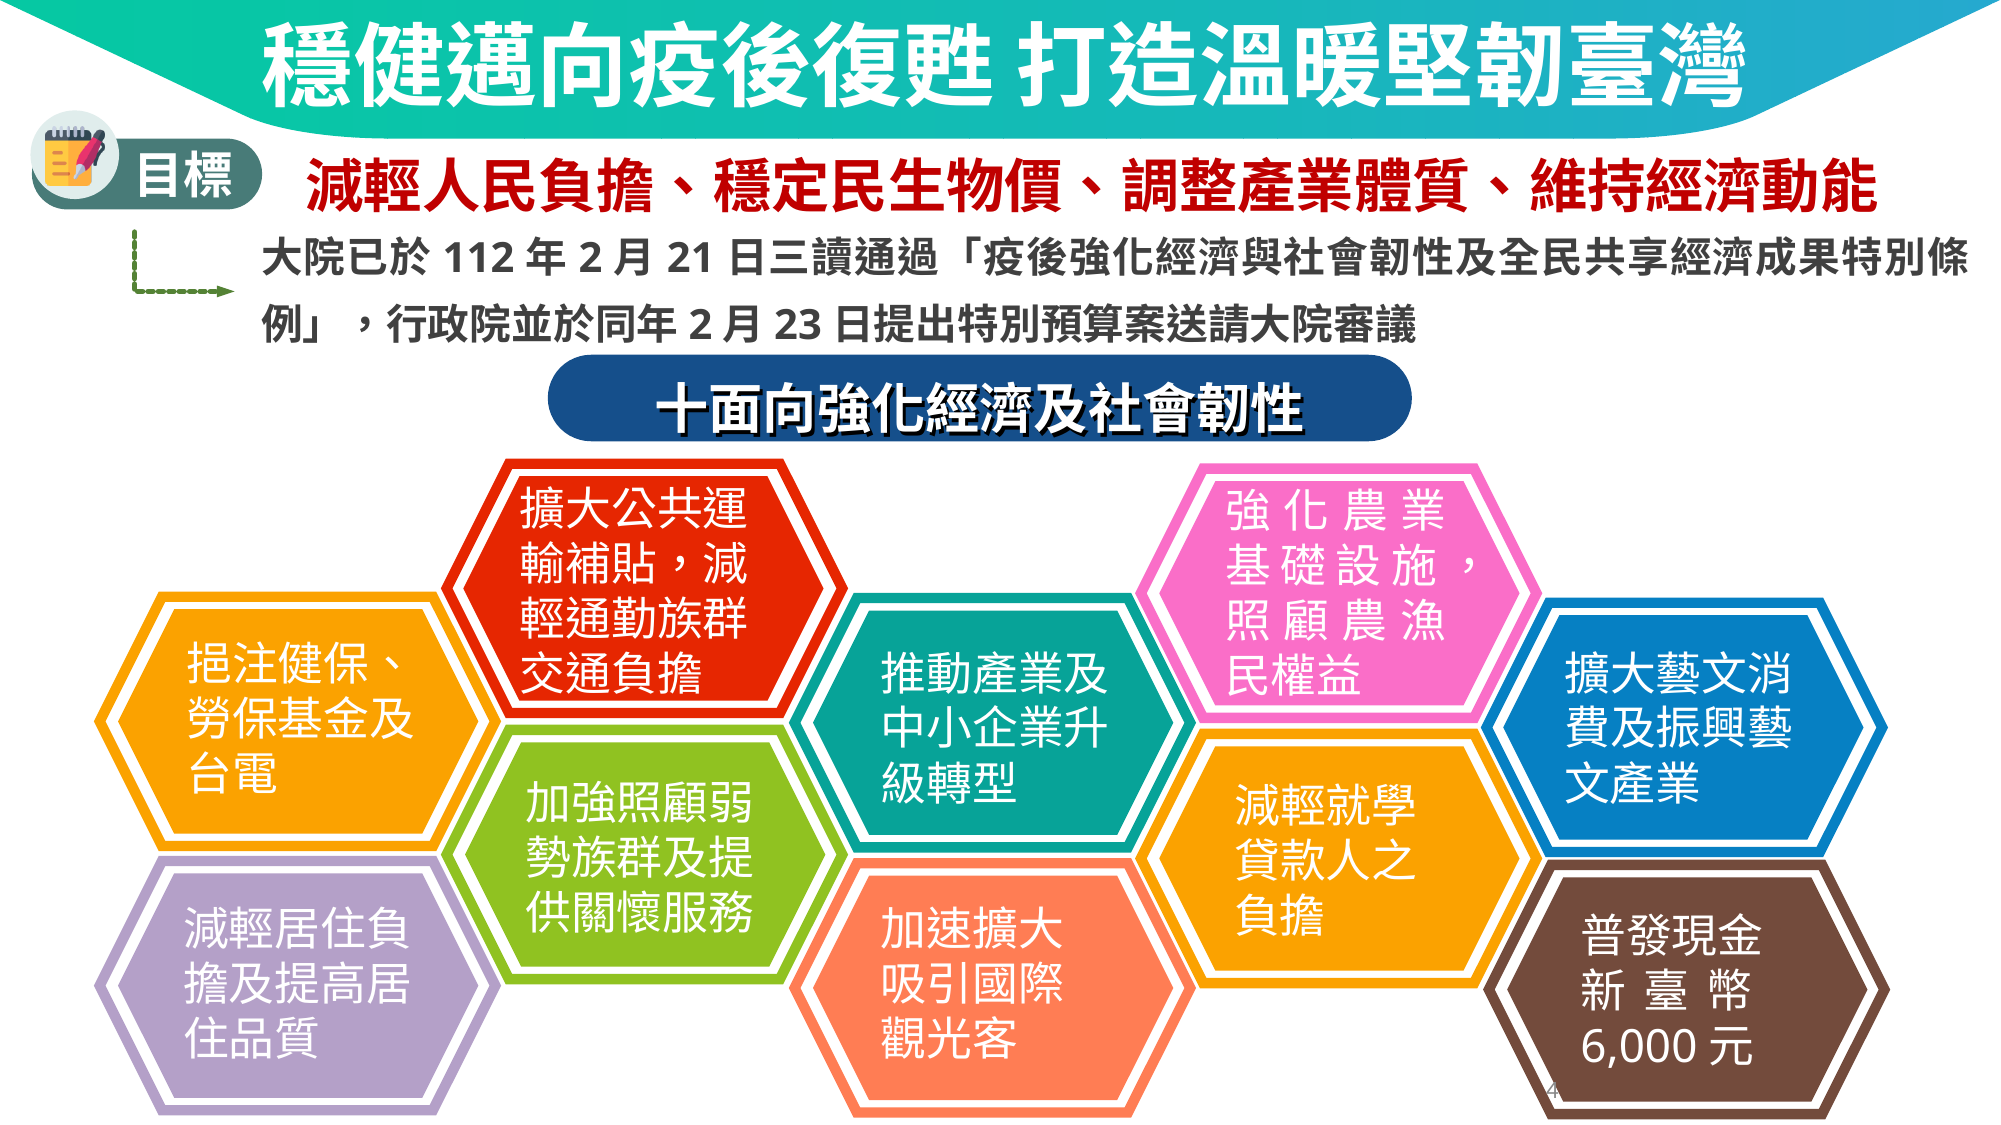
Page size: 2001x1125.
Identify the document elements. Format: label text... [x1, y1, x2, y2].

text_box 穩健邁向疫後復甦 打造溫暖堅韌臺灣 [91, 0, 1921, 127]
text_box 減輕居住負擔及提高居住品質 [168, 892, 436, 1075]
text_box [813, 610, 1174, 835]
text_box 減輕人民負擔、穩定民生物價、調整產業體質、維持經濟動能 [233, 120, 1951, 207]
text_box 目標 [119, 135, 251, 212]
text_box 挹注健保、勞保基金及台電 [171, 627, 434, 809]
text_box [785, 511, 824, 666]
text_box [1503, 615, 1864, 840]
text_box 擴大藝文消費及振興藝文產業 [1549, 636, 1817, 819]
text_box [30, 110, 119, 210]
text_box 強化農業基礎設施，照顧農漁民權益 [1210, 474, 1462, 712]
text_box [436, 900, 479, 1071]
text_box [251, 148, 263, 200]
text_box [1507, 877, 1868, 1058]
text_box 加速擴大吸引國際觀光客 [865, 892, 1116, 1075]
text_box 十面向強化經濟及社會韌性 [547, 356, 1412, 442]
text_box [1159, 491, 1210, 695]
text_box [465, 742, 826, 967]
text_box [463, 507, 504, 670]
picture [45, 126, 105, 186]
text_box 4 [1531, 1058, 1982, 1119]
text_box 推動產業及中小企業升級轉型 [865, 636, 1129, 819]
text_box 加強照顧弱勢族群及提供關懷服務 [510, 765, 773, 948]
text_box [1462, 481, 1520, 706]
text_box [1159, 746, 1520, 971]
text_box 普發現金新臺幣6,000元 [1565, 898, 1815, 1058]
text_box 擴大公共運輸補貼，減輕通勤族群交通負擔 [504, 471, 785, 710]
text_box [118, 609, 479, 834]
text_box [118, 873, 434, 1098]
text_box 減輕就學貸款人之負擔 [1219, 769, 1458, 951]
text_box [813, 875, 1174, 1101]
text_box 大院已於112年2月21日三讀通過「疫後強化經濟與社會韌性及全民共享經濟成果特別條例」，行政院並於同年2月23日提出特別預算案送請大院審議 [246, 207, 1985, 356]
